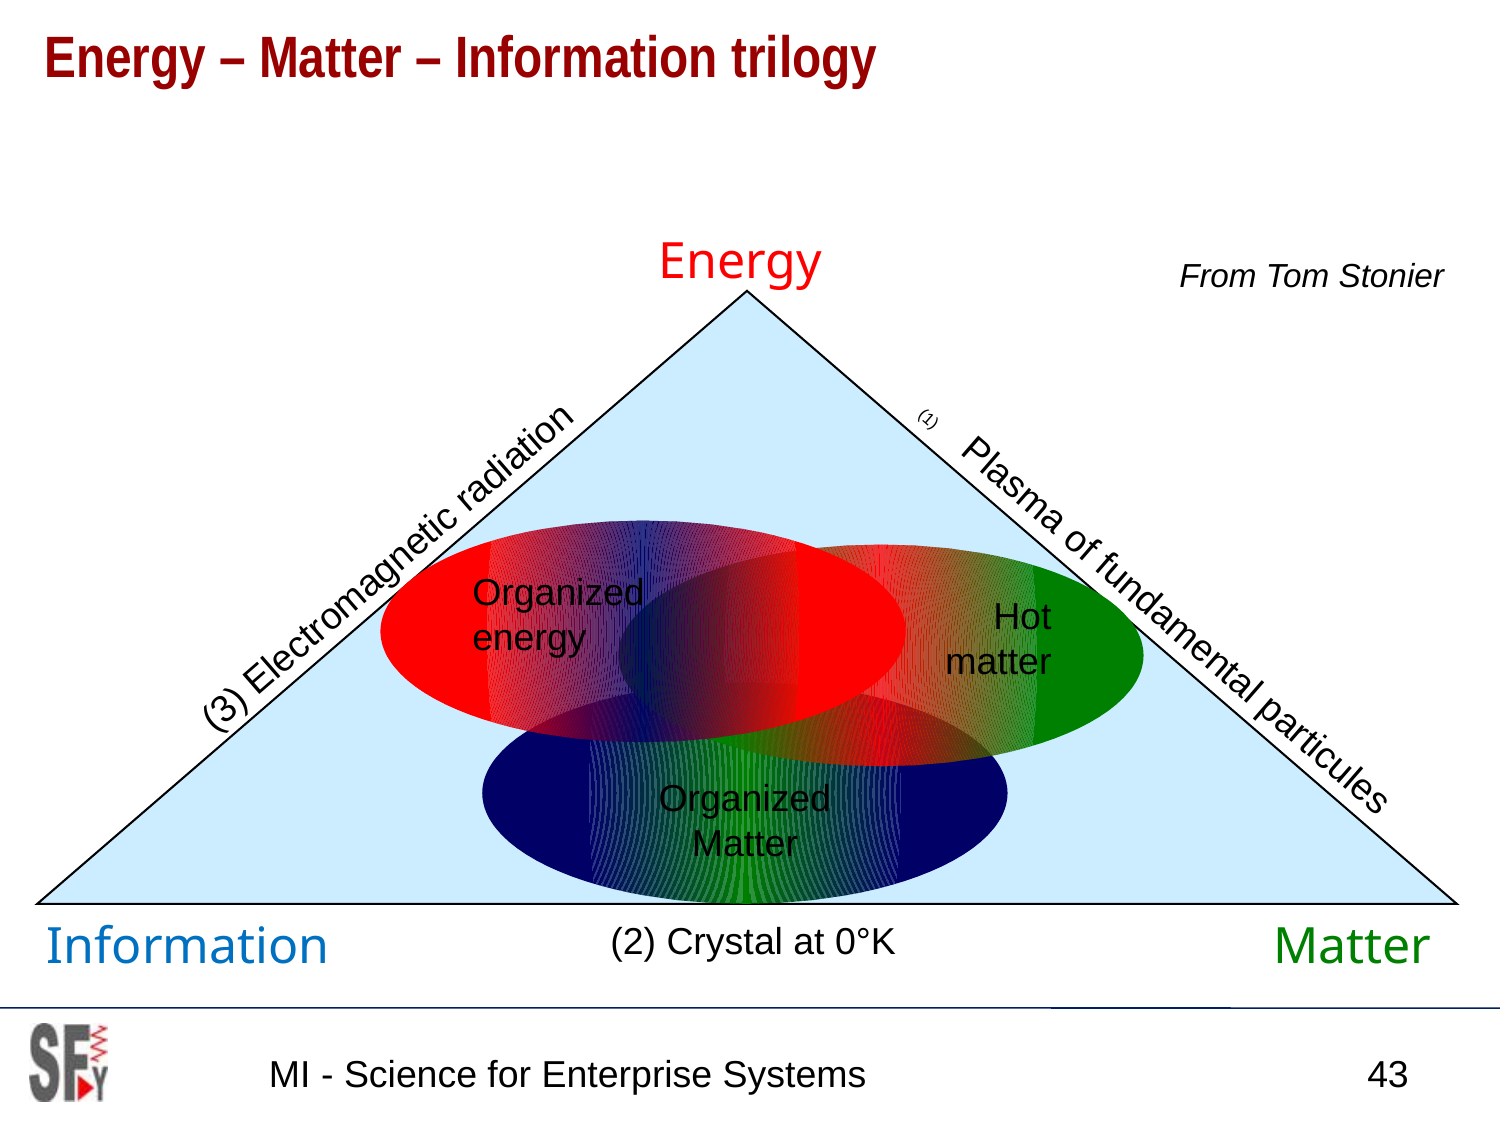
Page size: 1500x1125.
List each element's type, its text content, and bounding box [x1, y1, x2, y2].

text_box Organized energy [380, 520, 906, 743]
text_box (2) Crystal at 0°K [595, 909, 912, 971]
text_box Matter [1258, 905, 1447, 981]
text_box (3) Electromagnetic radiation [174, 376, 598, 755]
text_box Plasma of fundamental particules [896, 372, 1419, 838]
slide_number <numéro> [1352, 1034, 1490, 1103]
text_box [439, 297, 1087, 586]
text_box [37, 607, 711, 904]
text_box Information [31, 905, 345, 981]
picture [29, 1023, 108, 1102]
text_box Organized Matter [482, 731, 1008, 904]
text_box [779, 628, 1457, 904]
text_box Hot matter [708, 544, 1144, 767]
text_box From Tom Stonier [1164, 239, 1460, 302]
footer MI - Science for Enterprise Systems [253, 1034, 1336, 1103]
title Energy – Matter – Information trilogy [29, 12, 1471, 138]
text_box Energy [643, 221, 837, 297]
